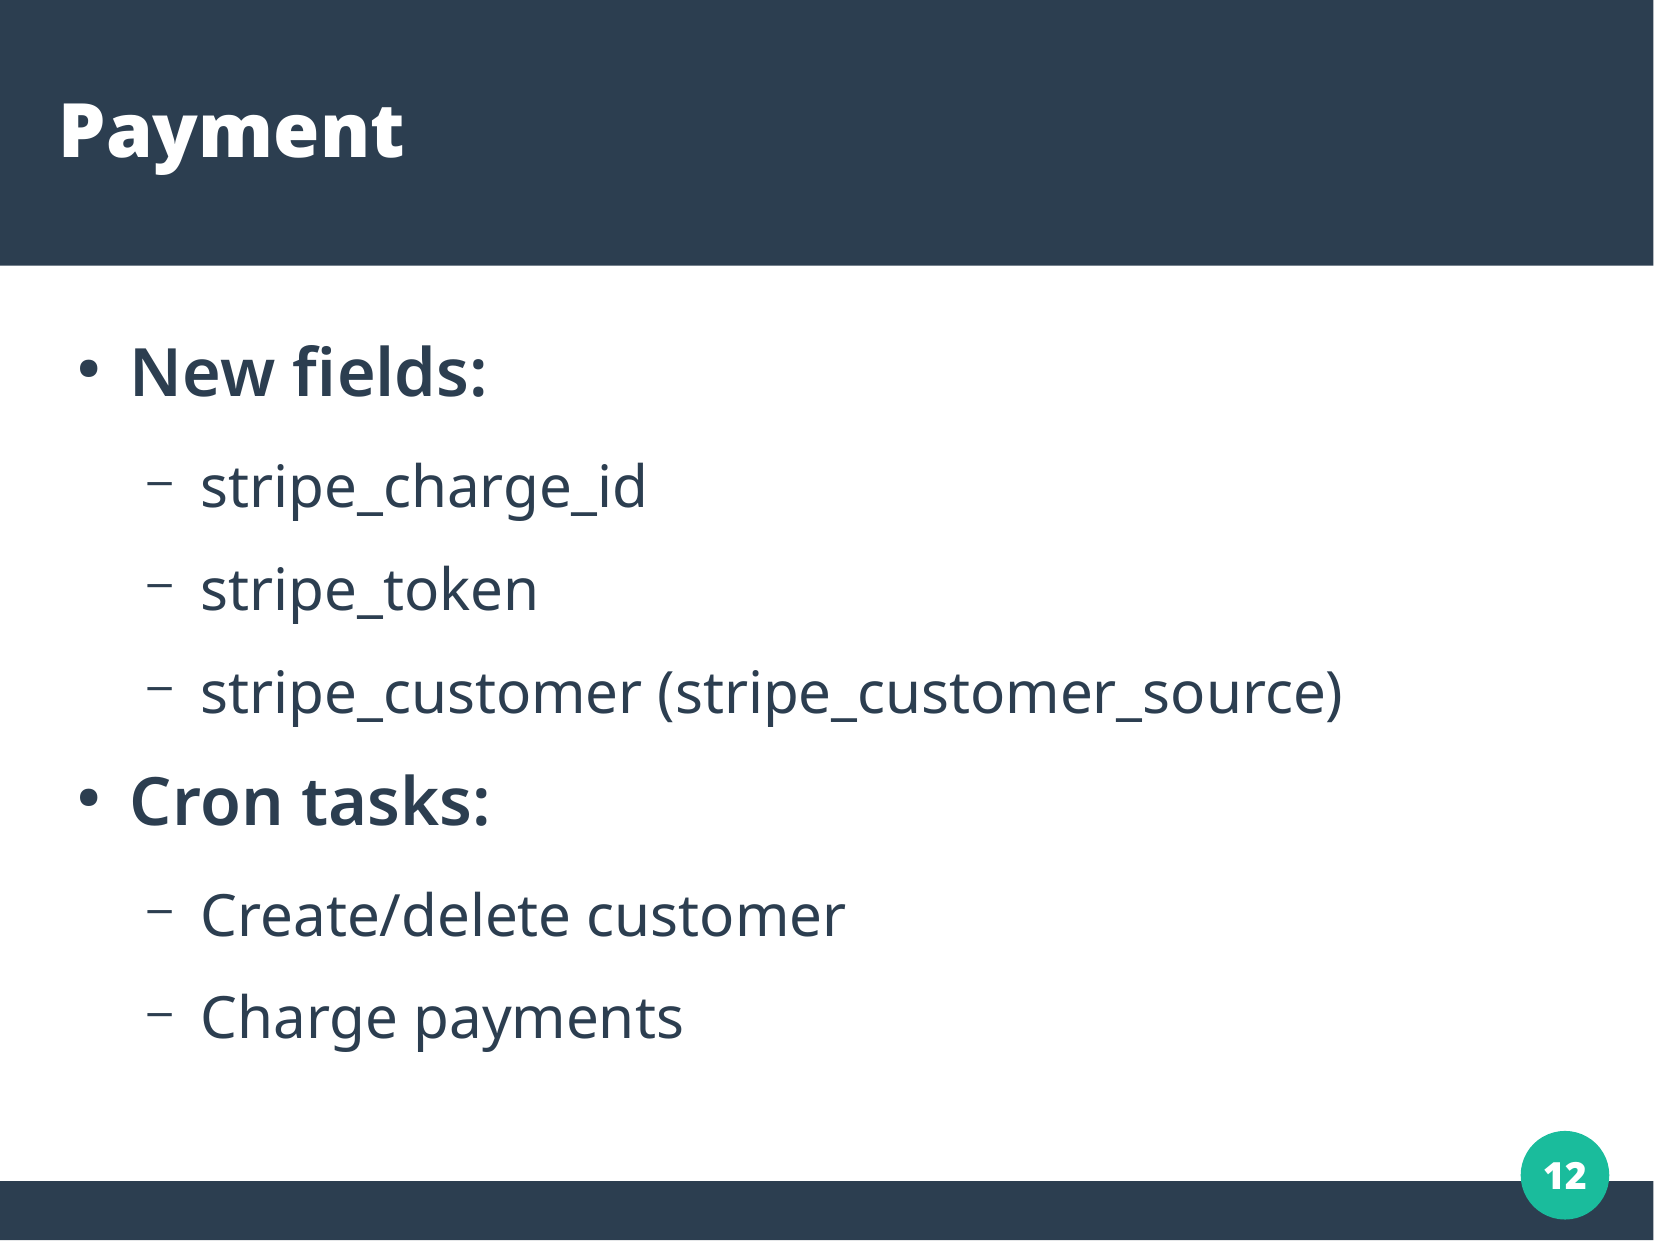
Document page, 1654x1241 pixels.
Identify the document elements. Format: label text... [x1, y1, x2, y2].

list New fields: stripe_charge_id stripe_token stripe_customer (stripe_customer_source) Cron tasks: Create/delete customer Charge payments [59, 324, 1595, 1152]
title Payment [59, 49, 1595, 207]
